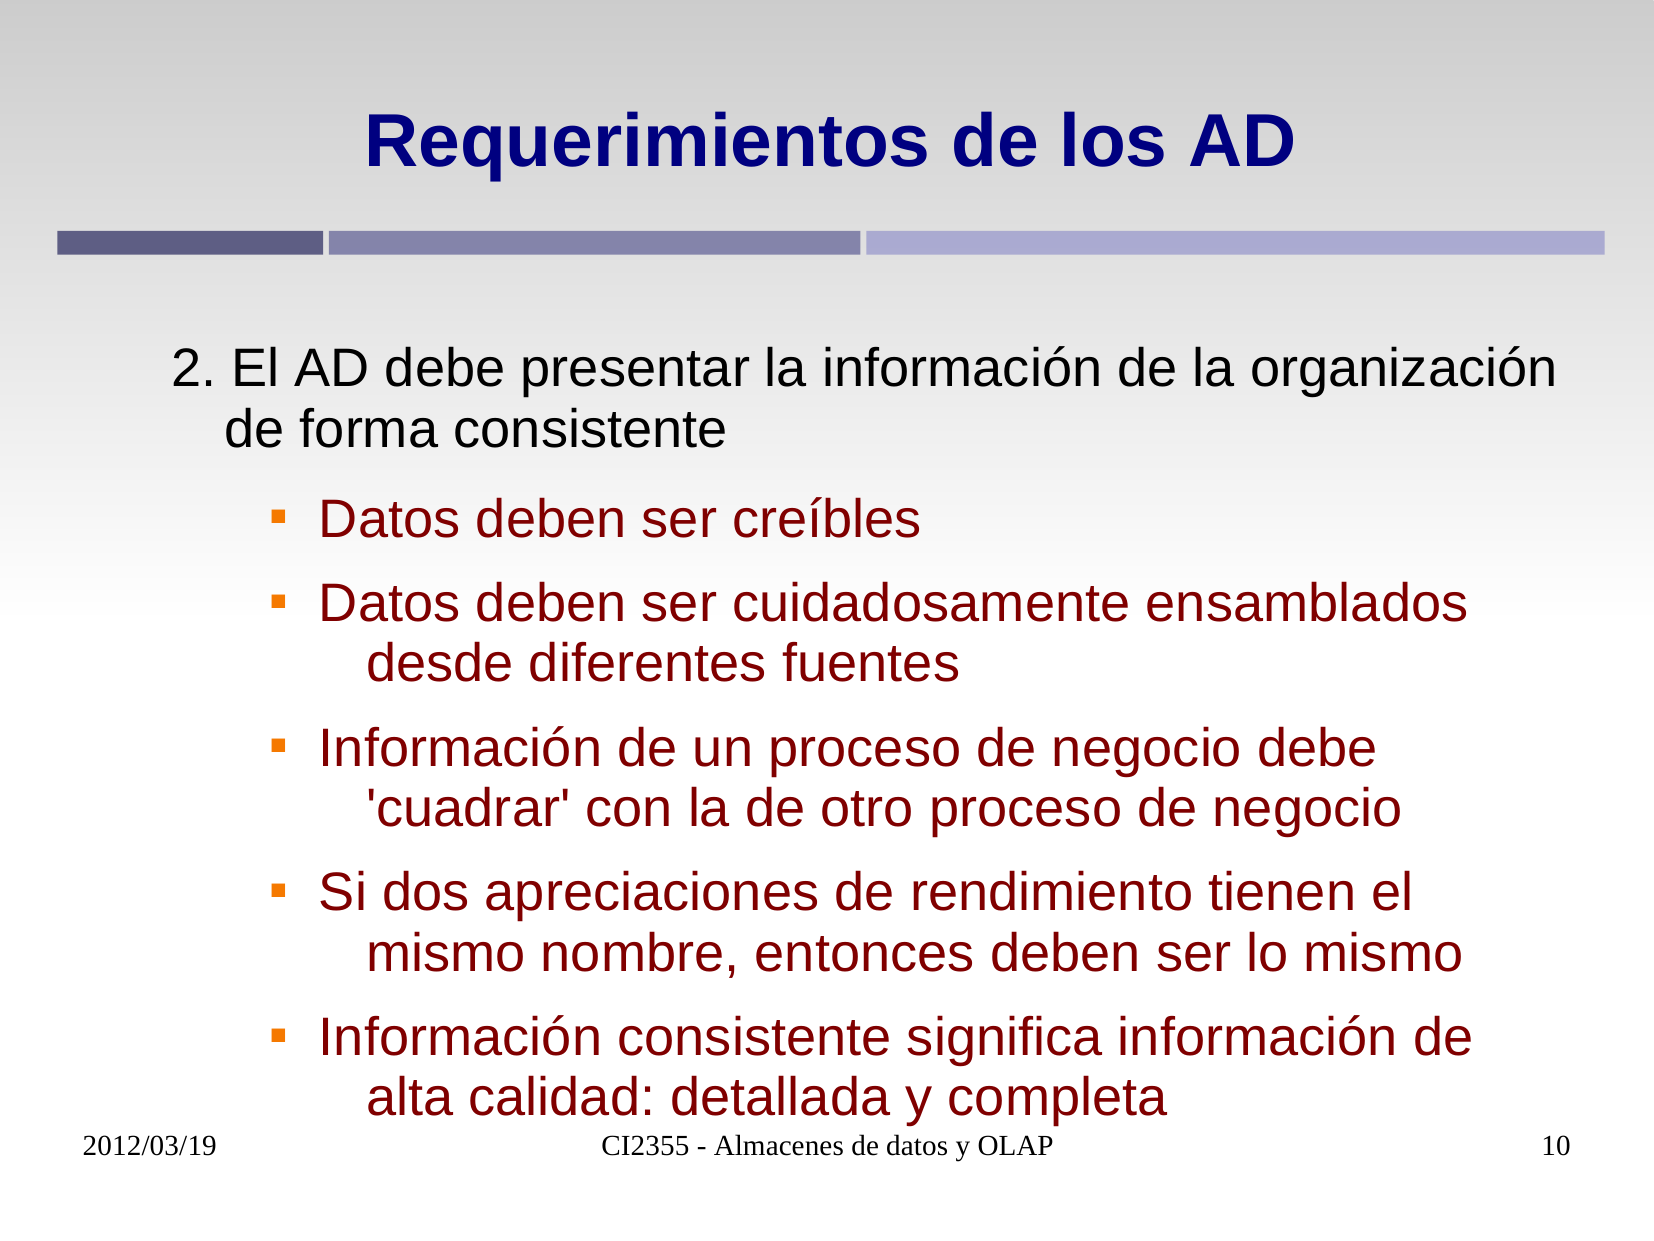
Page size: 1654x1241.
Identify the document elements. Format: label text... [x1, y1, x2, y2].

list 2. El AD debe presentar la información de la organización de forma consistente Datos deben ser creíbles Datos deben ser cuidadosamente ensamblados desde diferentes fuentes Información de un proceso de negocio debe 'cuadrar' con la de otro proceso de negocio Si dos apreciaciones de rendimiento tienen el mismo nombre, entonces deben ser lo mismo Información consistente significa información de alta calidad: detallada y completa [82, 337, 1571, 1128]
title Requerimientos de los AD [86, 55, 1576, 226]
